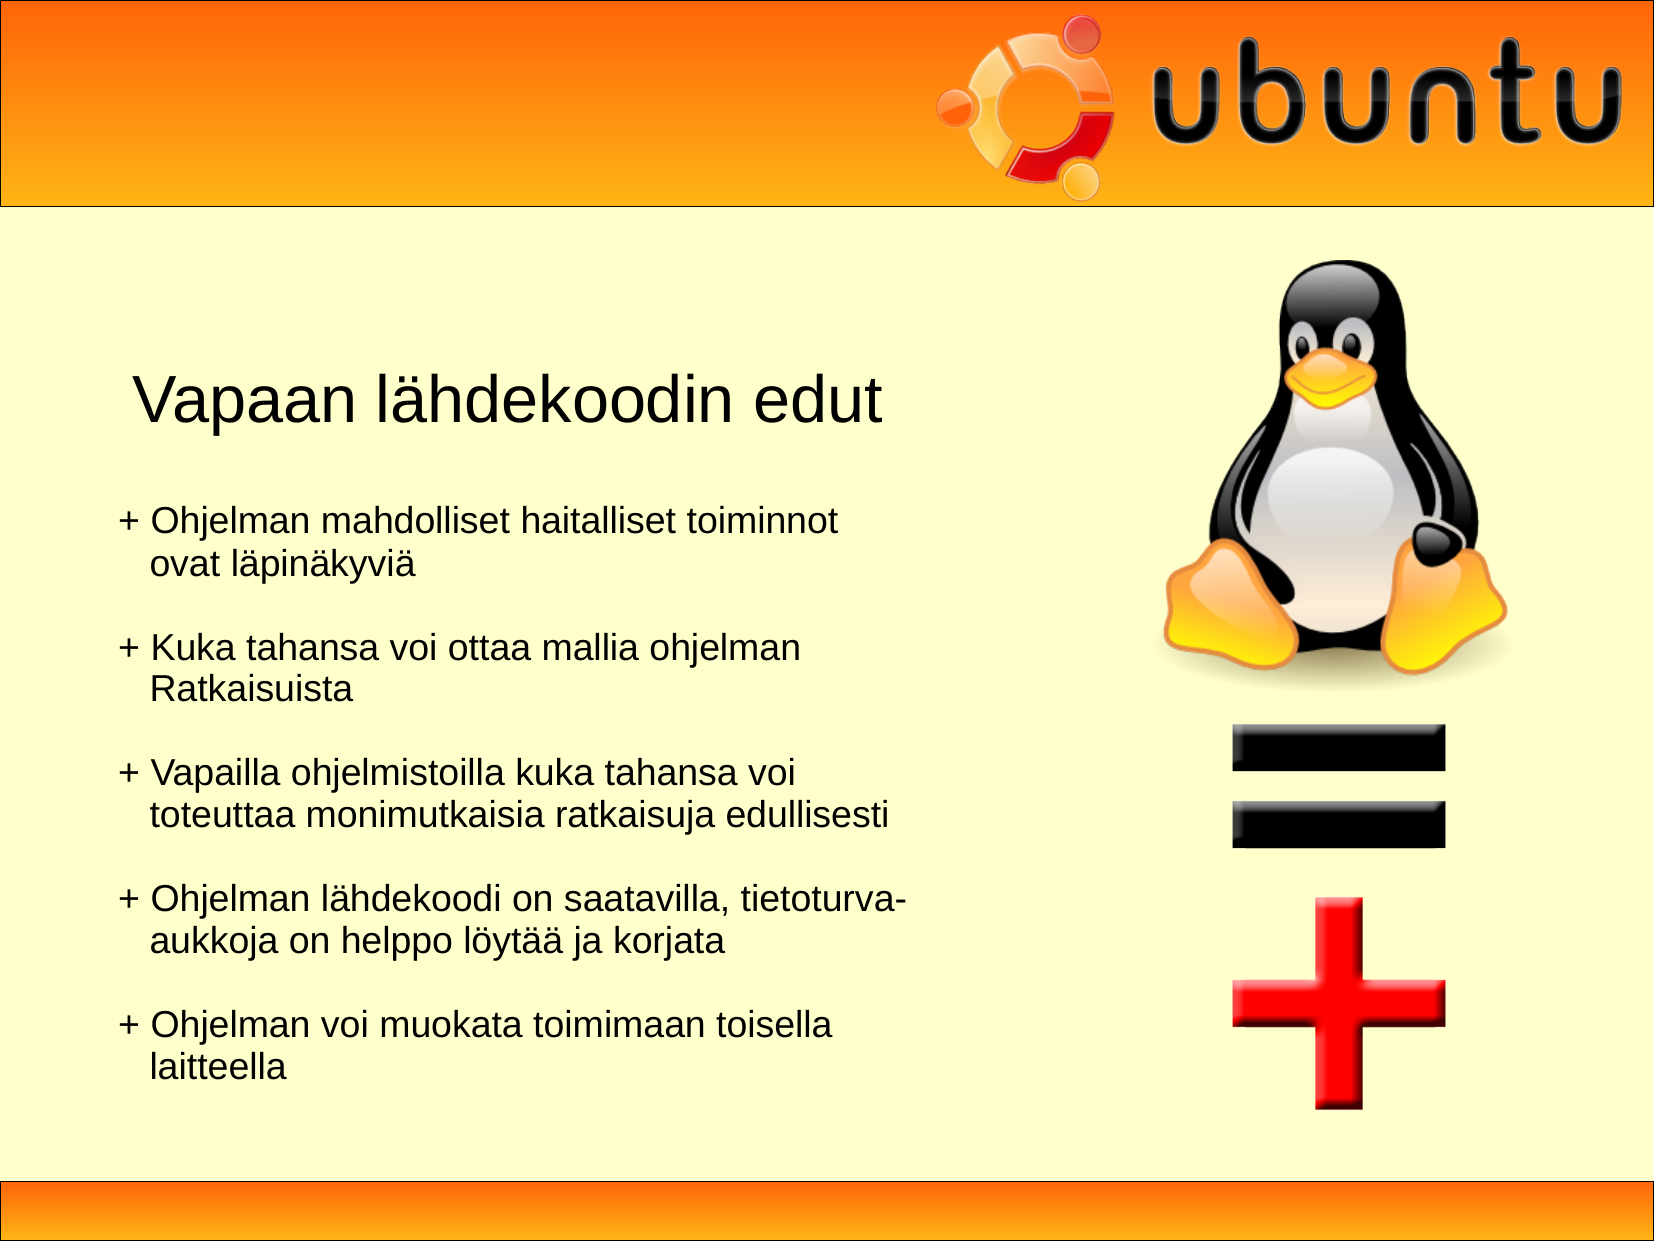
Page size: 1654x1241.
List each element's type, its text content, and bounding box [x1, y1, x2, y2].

text_box [0, 0, 915, 207]
picture [1151, 260, 1529, 1123]
text_box [0, 1181, 1654, 1241]
picture [915, 0, 1654, 218]
text_box Vapaan lähdekoodin edut [118, 354, 898, 474]
text_box + Ohjelman mahdolliset haitalliset toiminnot ovat läpinäkyviä + Kuka tahansa voi ottaa mallia ohjelman Ratkaisuista + Vapailla ohjelmistoilla kuka tahansa voi toteuttaa monimutkaisia ratkaisuja edullisesti + Ohjelman lähdekoodi on saatavilla, tietoturva- aukkoja on helppo löytää ja korjata + Ohjelman voi muokata toimimaan toisella laitteella [29, 492, 923, 1097]
